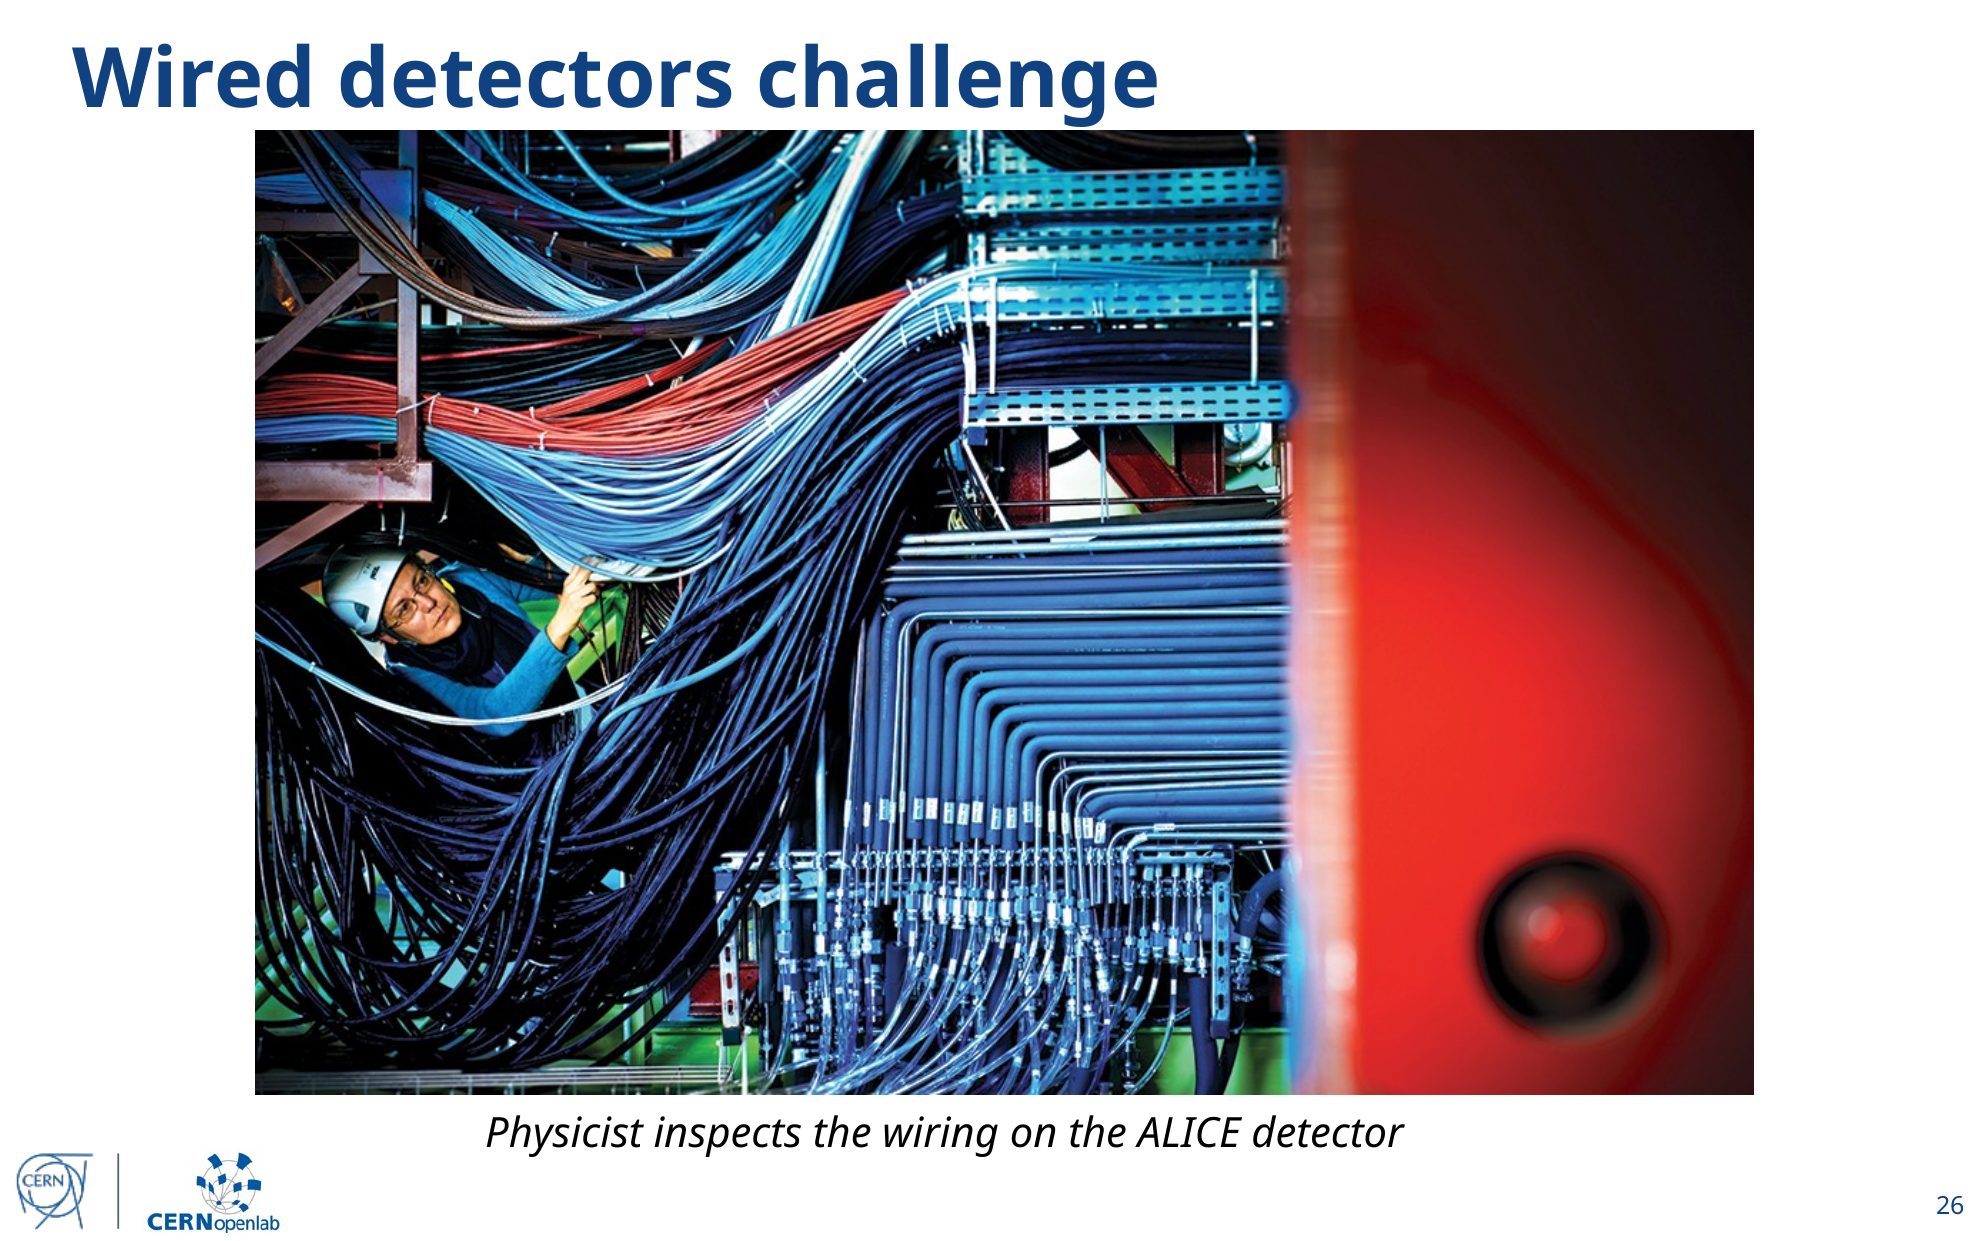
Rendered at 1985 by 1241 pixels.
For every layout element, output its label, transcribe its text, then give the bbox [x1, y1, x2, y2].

text_box Physicist inspects the wiring on the ALICE detector [470, 1095, 1936, 1186]
title Wired detectors challenge [72, 0, 1834, 166]
picture [51, 1200, 64, 1215]
picture [16, 1188, 64, 1236]
picture [19, 1188, 64, 1207]
picture [38, 1207, 55, 1215]
picture [255, 166, 1754, 1096]
picture [142, 1148, 286, 1233]
